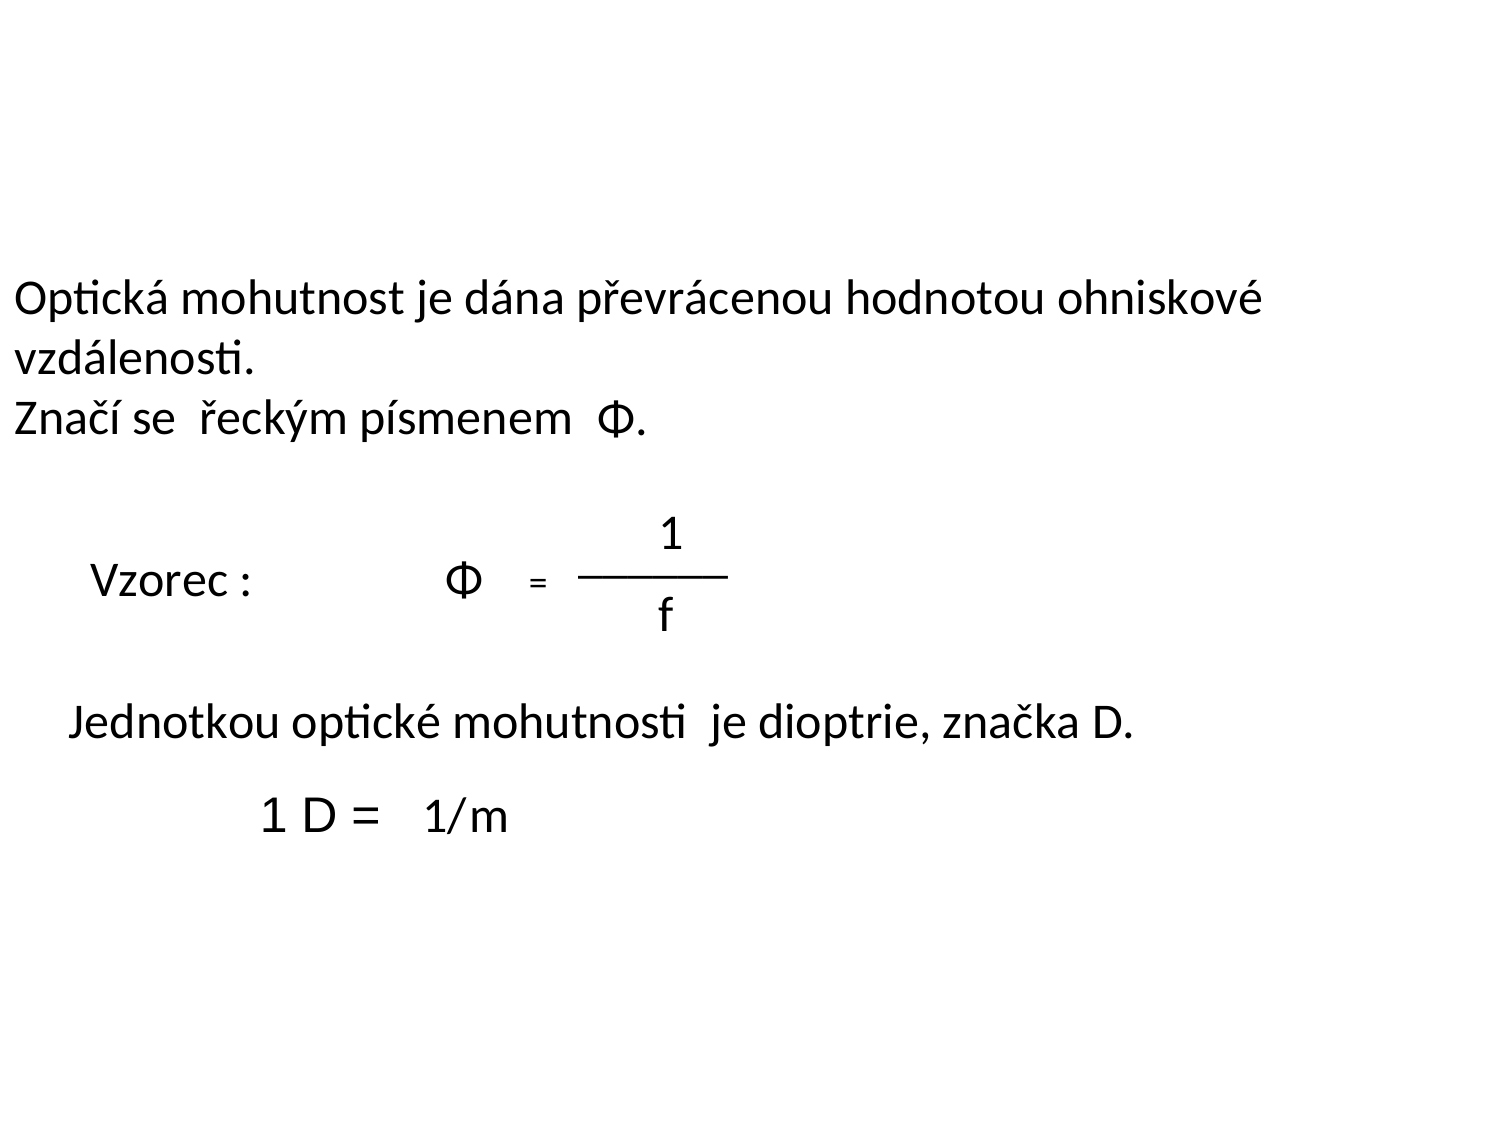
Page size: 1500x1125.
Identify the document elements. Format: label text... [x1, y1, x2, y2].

text_box 1/ [407, 774, 483, 851]
text_box m [483, 774, 525, 851]
text_box Φ. [582, 378, 663, 454]
text_box 1 D = [231, 775, 396, 851]
text_box Jednotkou optické mohutnosti je dioptrie, značka D. [31, 680, 1160, 756]
text_box = [514, 550, 563, 612]
text_box Optická mohutnost je dána převrácenou hodnotou ohniskové vzdálenosti. Značí se řeckým písmenem [0, 256, 1500, 453]
text_box f [644, 591, 701, 650]
text_box Vzorec : [75, 538, 269, 615]
text_box 1 [644, 491, 700, 568]
text_box ______ [538, 515, 744, 591]
text_box Φ [431, 538, 514, 615]
